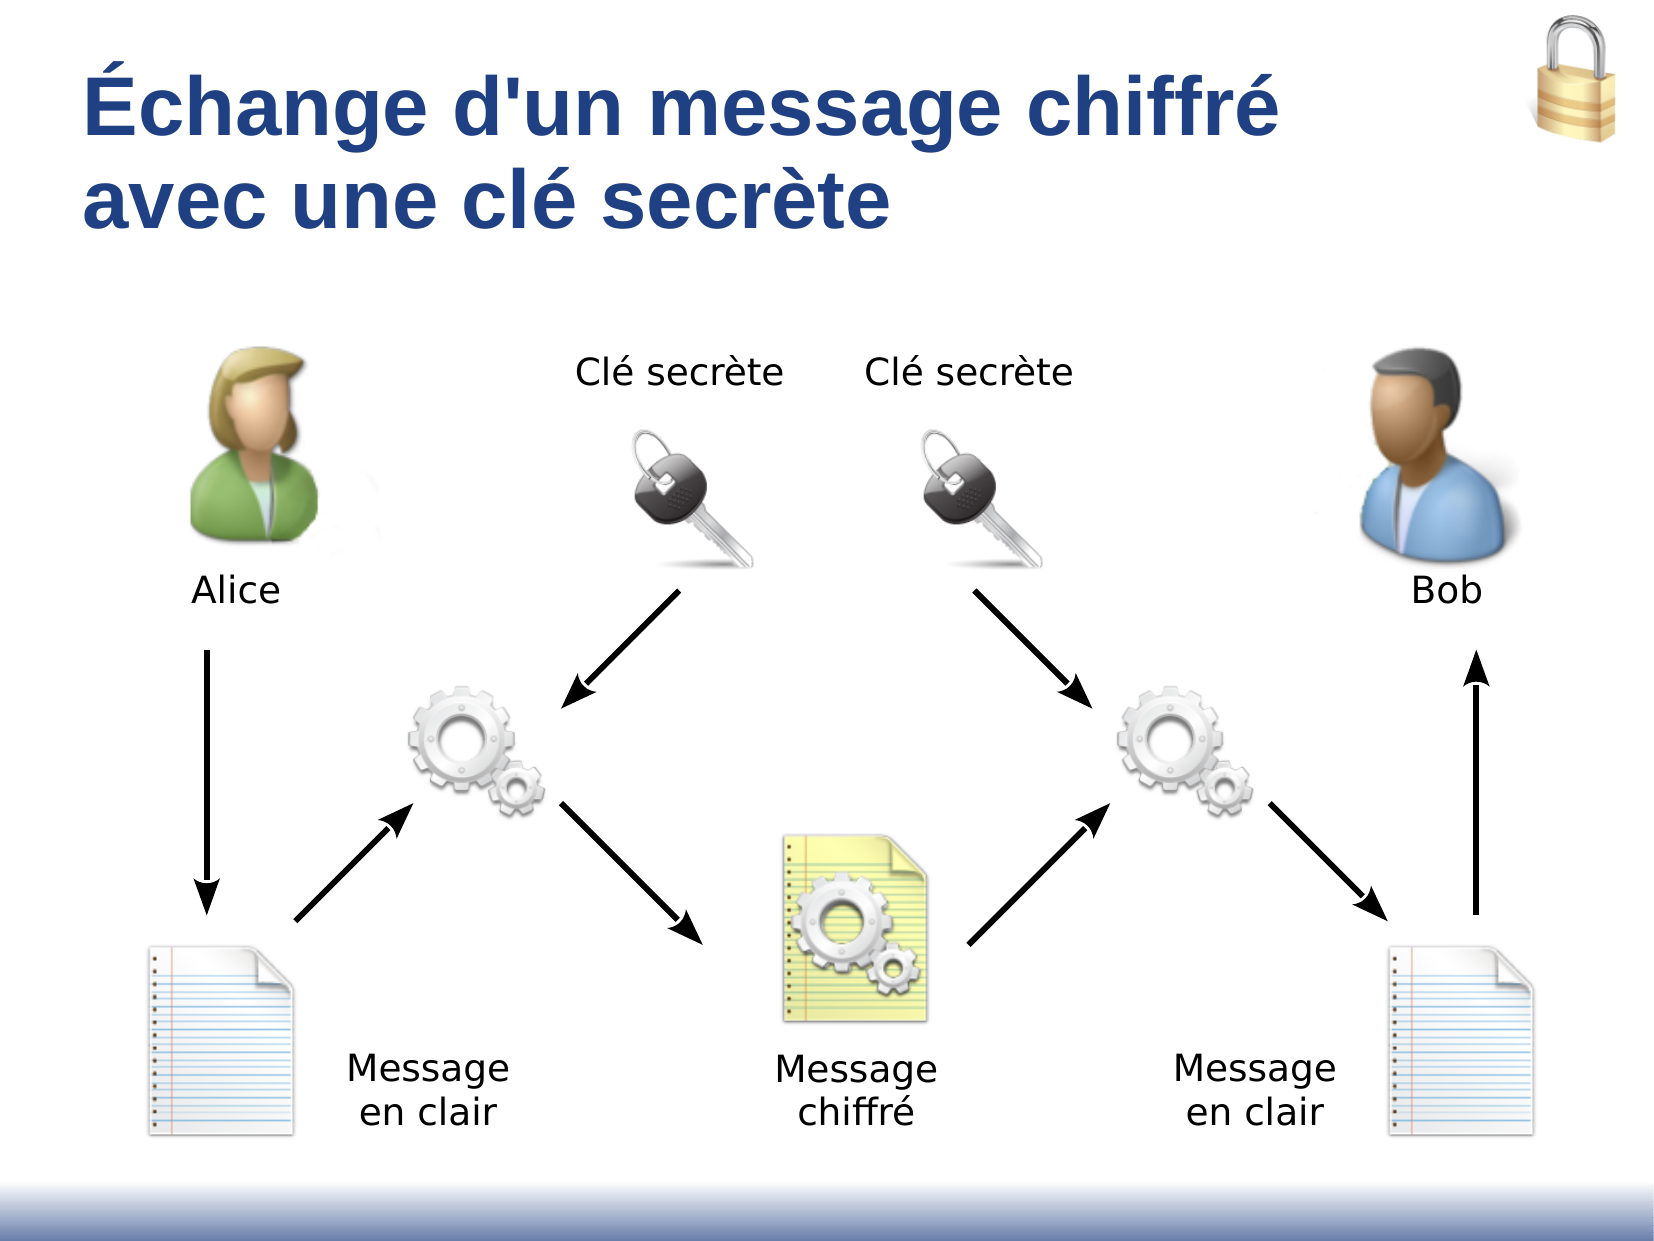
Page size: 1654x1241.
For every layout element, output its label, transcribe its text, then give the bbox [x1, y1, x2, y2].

text_box Clé secrète [836, 343, 1103, 408]
picture [752, 826, 960, 1034]
text_box Bob [1358, 561, 1536, 620]
picture [615, 425, 764, 573]
text_box Clé secrète [546, 343, 813, 408]
text_box Message en clair [1151, 1039, 1359, 1142]
title Échange d'un message chiffré avec une clé secrète [82, 49, 1571, 257]
picture [1358, 938, 1565, 1146]
text_box Message chiffré [738, 1040, 975, 1143]
picture [118, 324, 385, 592]
text_box Message en clair [324, 1039, 532, 1142]
picture [1505, 11, 1642, 148]
text_box Alice [147, 561, 325, 620]
picture [118, 938, 325, 1146]
picture [1110, 679, 1258, 827]
picture [1298, 324, 1565, 592]
picture [904, 425, 1053, 573]
picture [401, 679, 550, 827]
